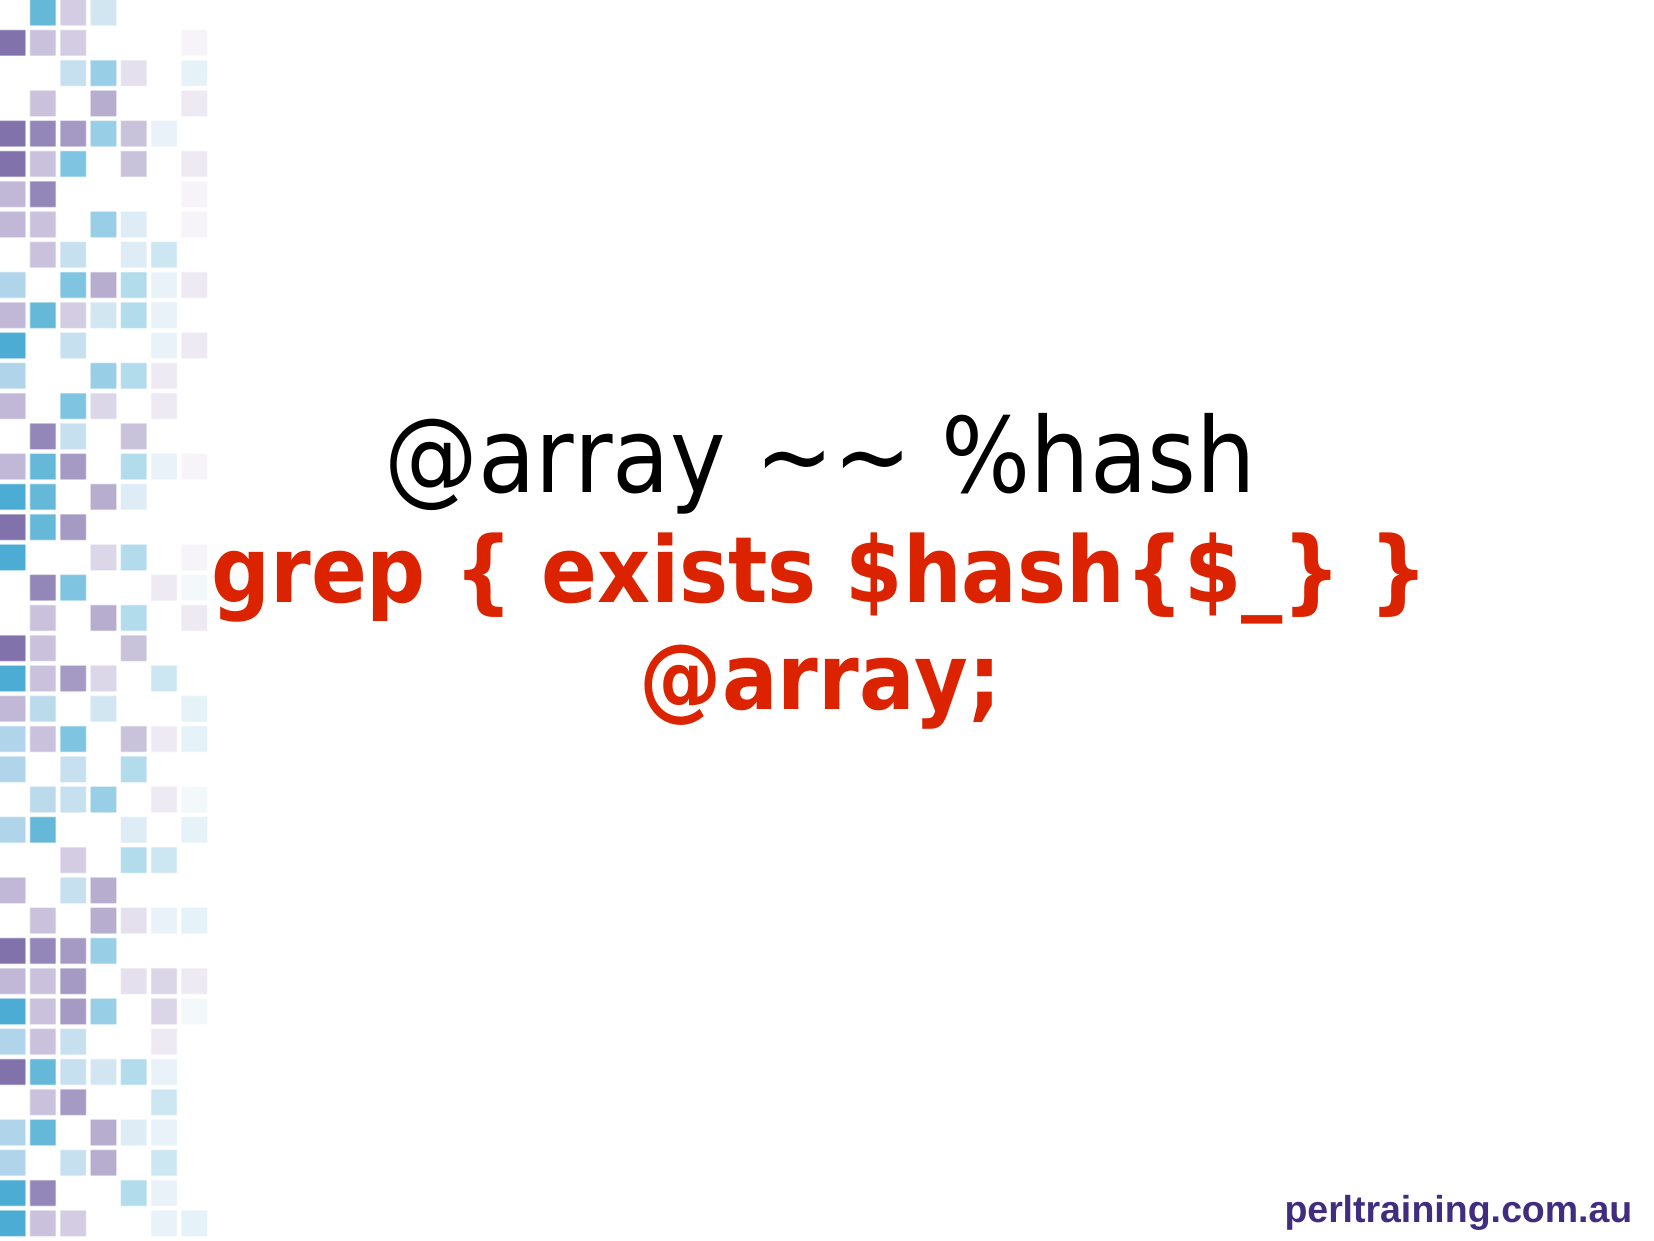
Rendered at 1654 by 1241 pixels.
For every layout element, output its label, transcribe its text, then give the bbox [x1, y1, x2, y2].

picture [0, 0, 212, 1241]
title @array ~~ %hash grep { exists $hash{$_} } @array; [76, 34, 1565, 1093]
